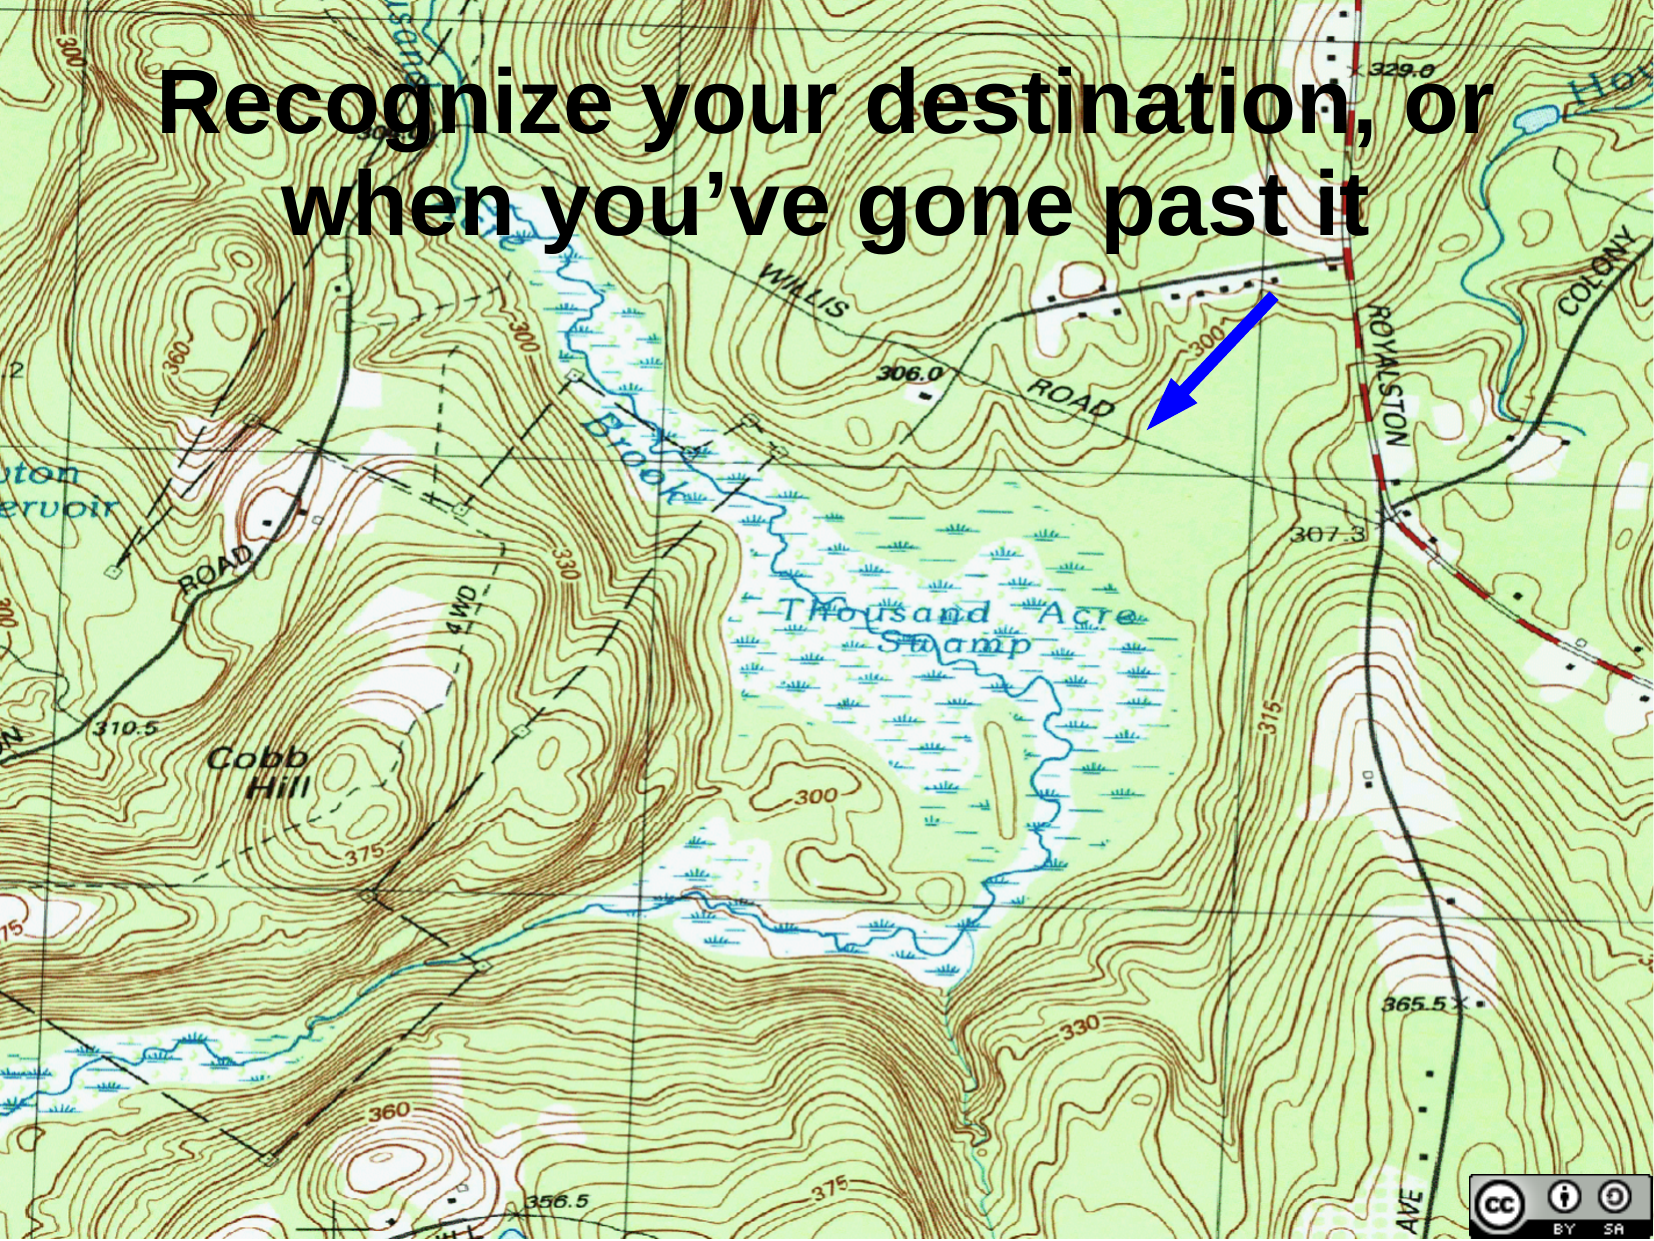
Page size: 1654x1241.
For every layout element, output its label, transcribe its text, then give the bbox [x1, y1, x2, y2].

title Recognize your destination, or when you’ve gone past it [82, 49, 1571, 257]
picture [0, 0, 1654, 1239]
